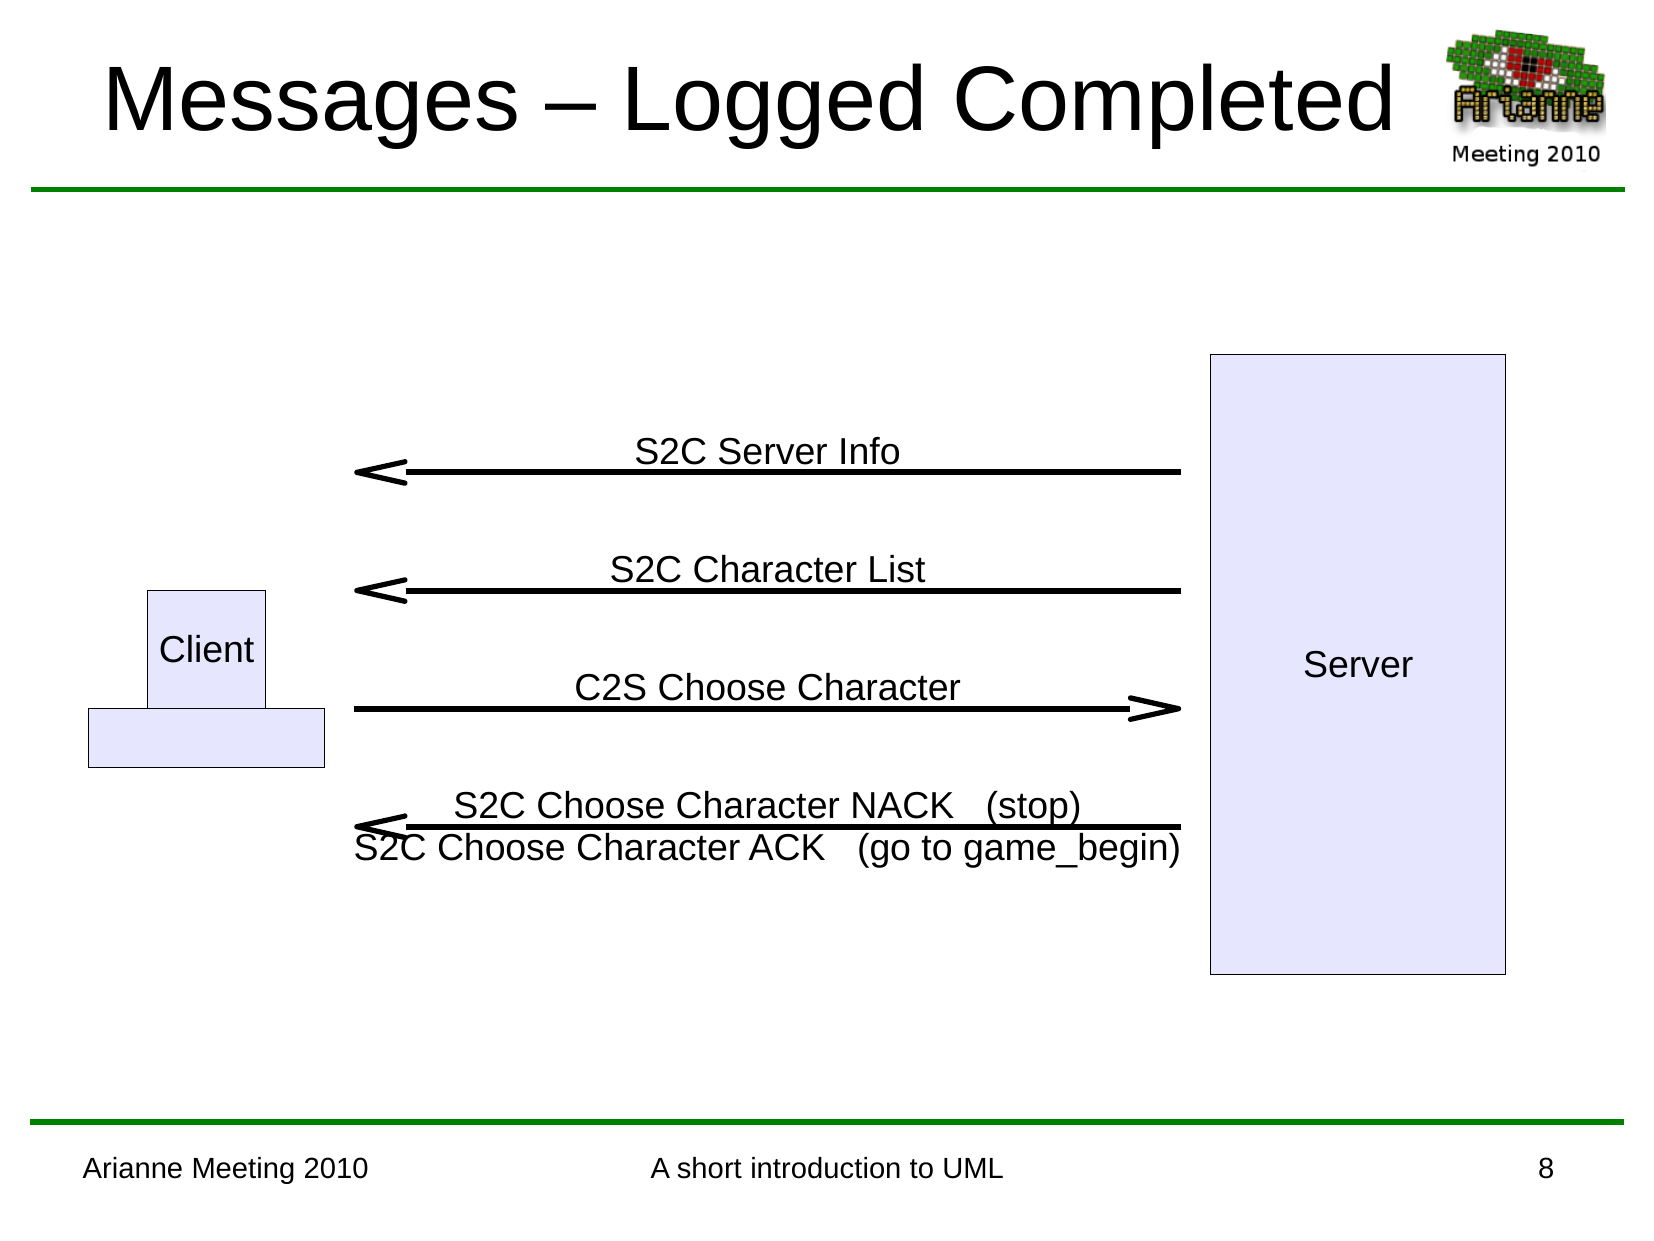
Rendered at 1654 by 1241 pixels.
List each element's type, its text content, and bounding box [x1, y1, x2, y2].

text_box Client [147, 590, 266, 708]
text_box [88, 708, 325, 768]
title Messages – Logged Completed [82, 47, 1418, 150]
picture [1446, 29, 1606, 178]
text_box Server [1210, 354, 1506, 975]
